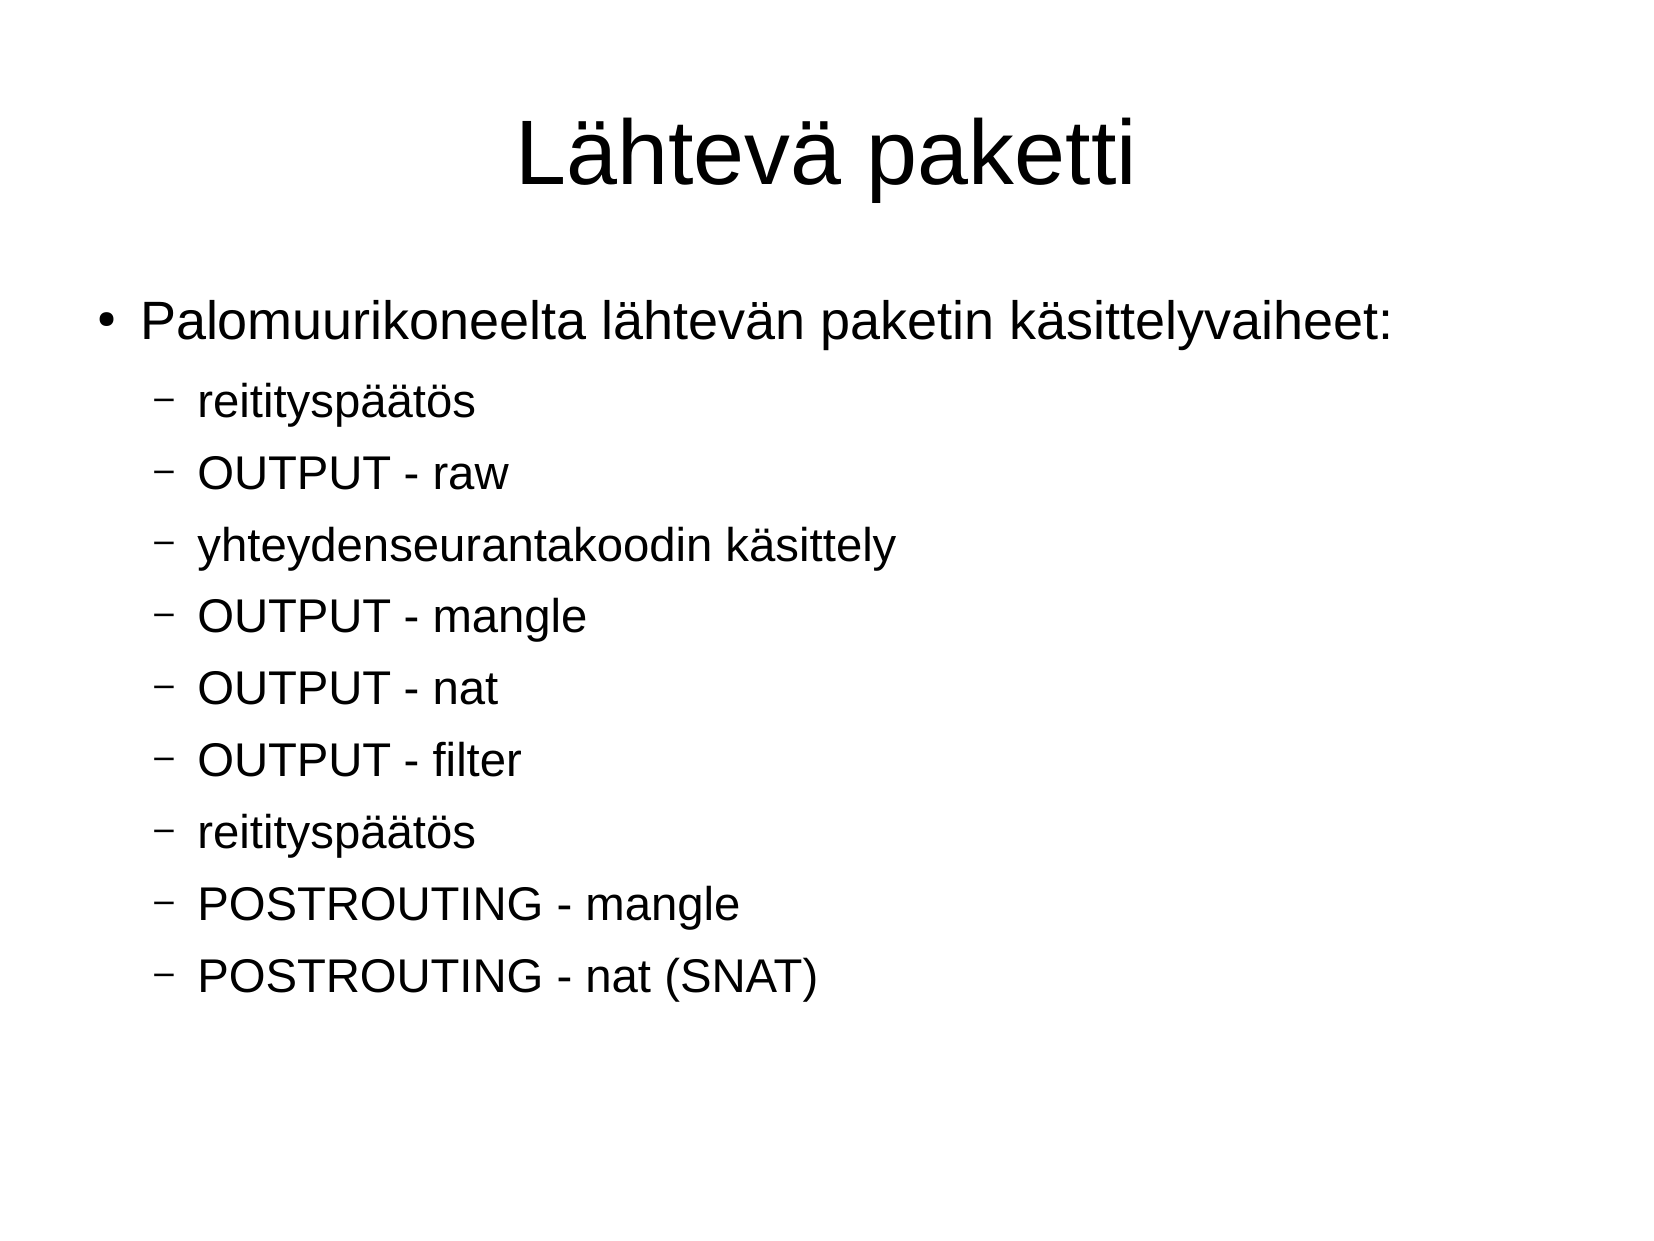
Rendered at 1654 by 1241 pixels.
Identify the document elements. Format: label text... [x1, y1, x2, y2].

list Palomuurikoneelta lähtevän paketin käsittelyvaiheet: reitityspäätös OUTPUT - raw yhteydenseurantakoodin käsittely OUTPUT - mangle OUTPUT - nat OUTPUT - filter reitityspäätös POSTROUTING - mangle POSTROUTING - nat (SNAT) [82, 290, 1571, 1010]
title Lähtevä paketti [82, 49, 1571, 257]
